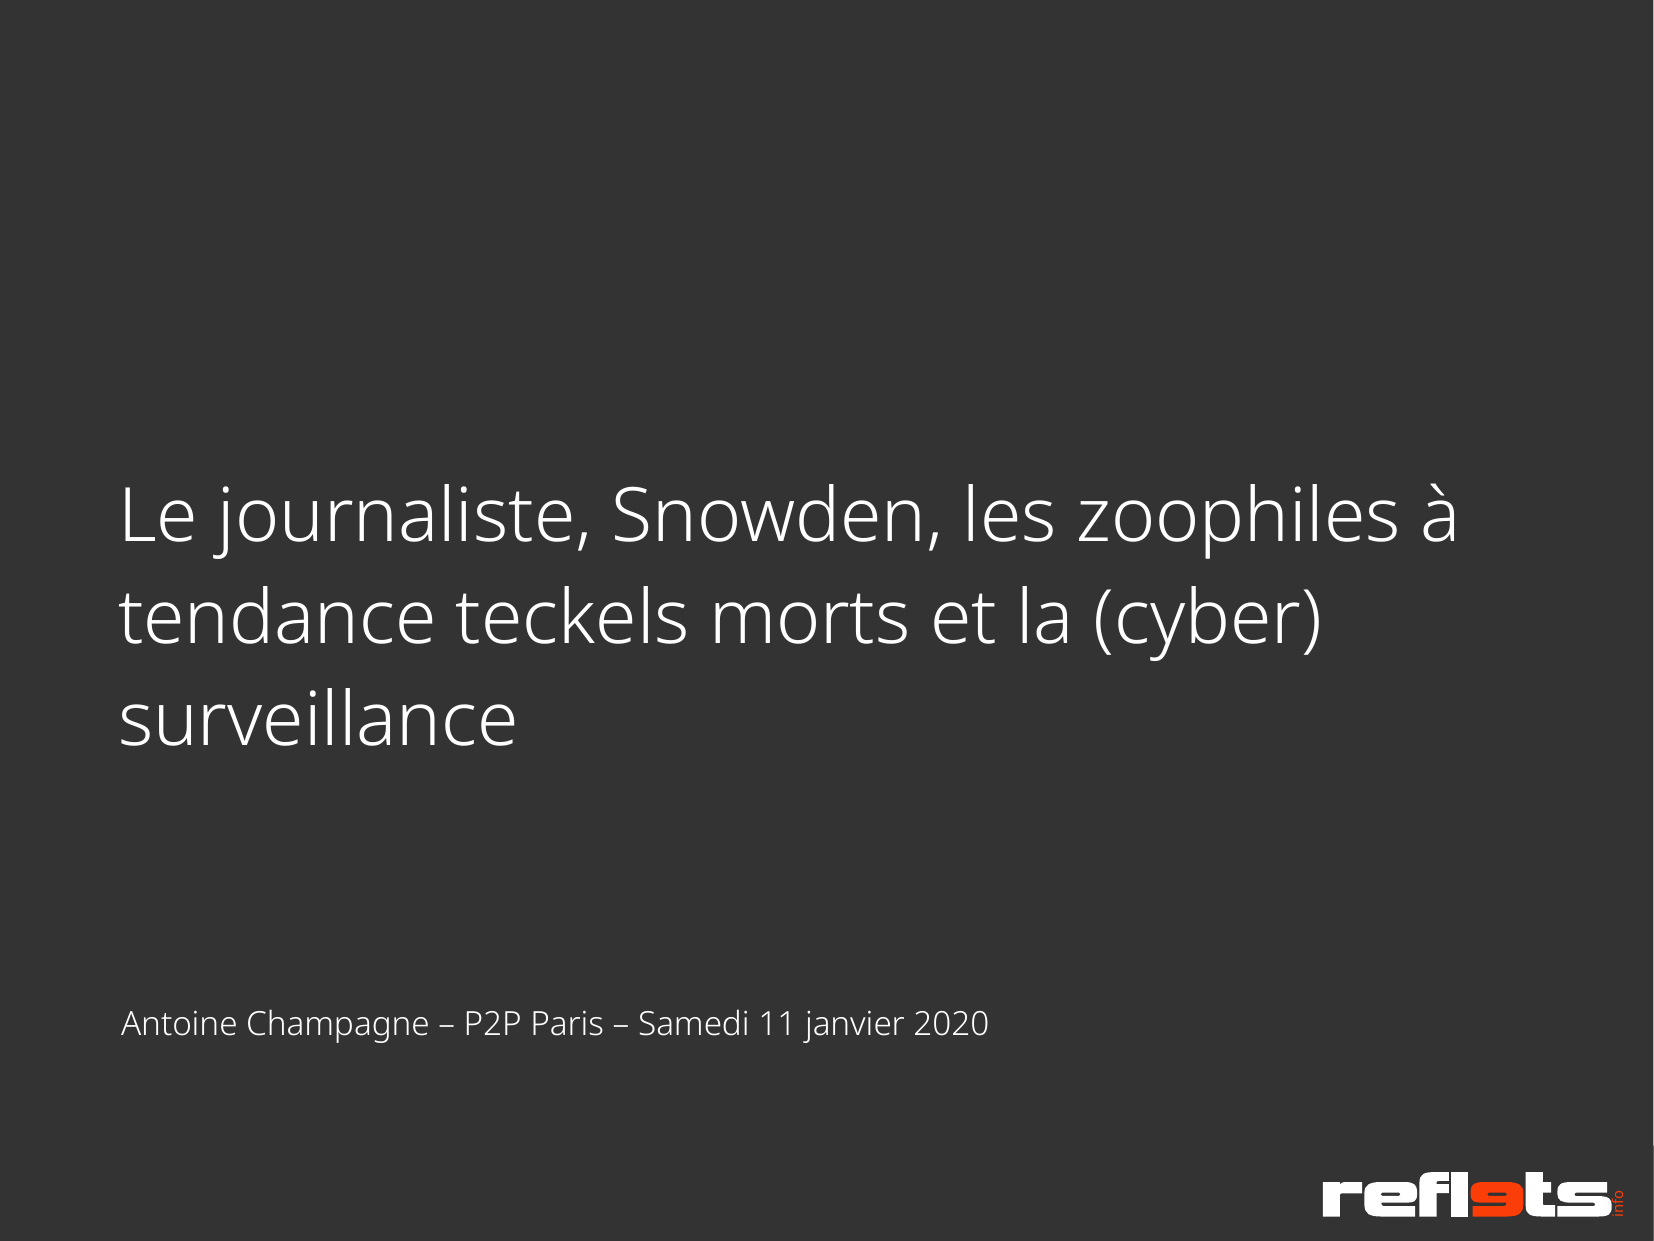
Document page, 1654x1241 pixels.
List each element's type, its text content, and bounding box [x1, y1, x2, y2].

title Le journaliste, Snowden, les zoophiles à tendance teckels morts et la (cyber) surveillance [0, 0, 1654, 1241]
text_box Antoine Champagne – P2P Paris – Samedi 11 janvier 2020 [0, 992, 1642, 1047]
picture [1322, 1172, 1624, 1217]
